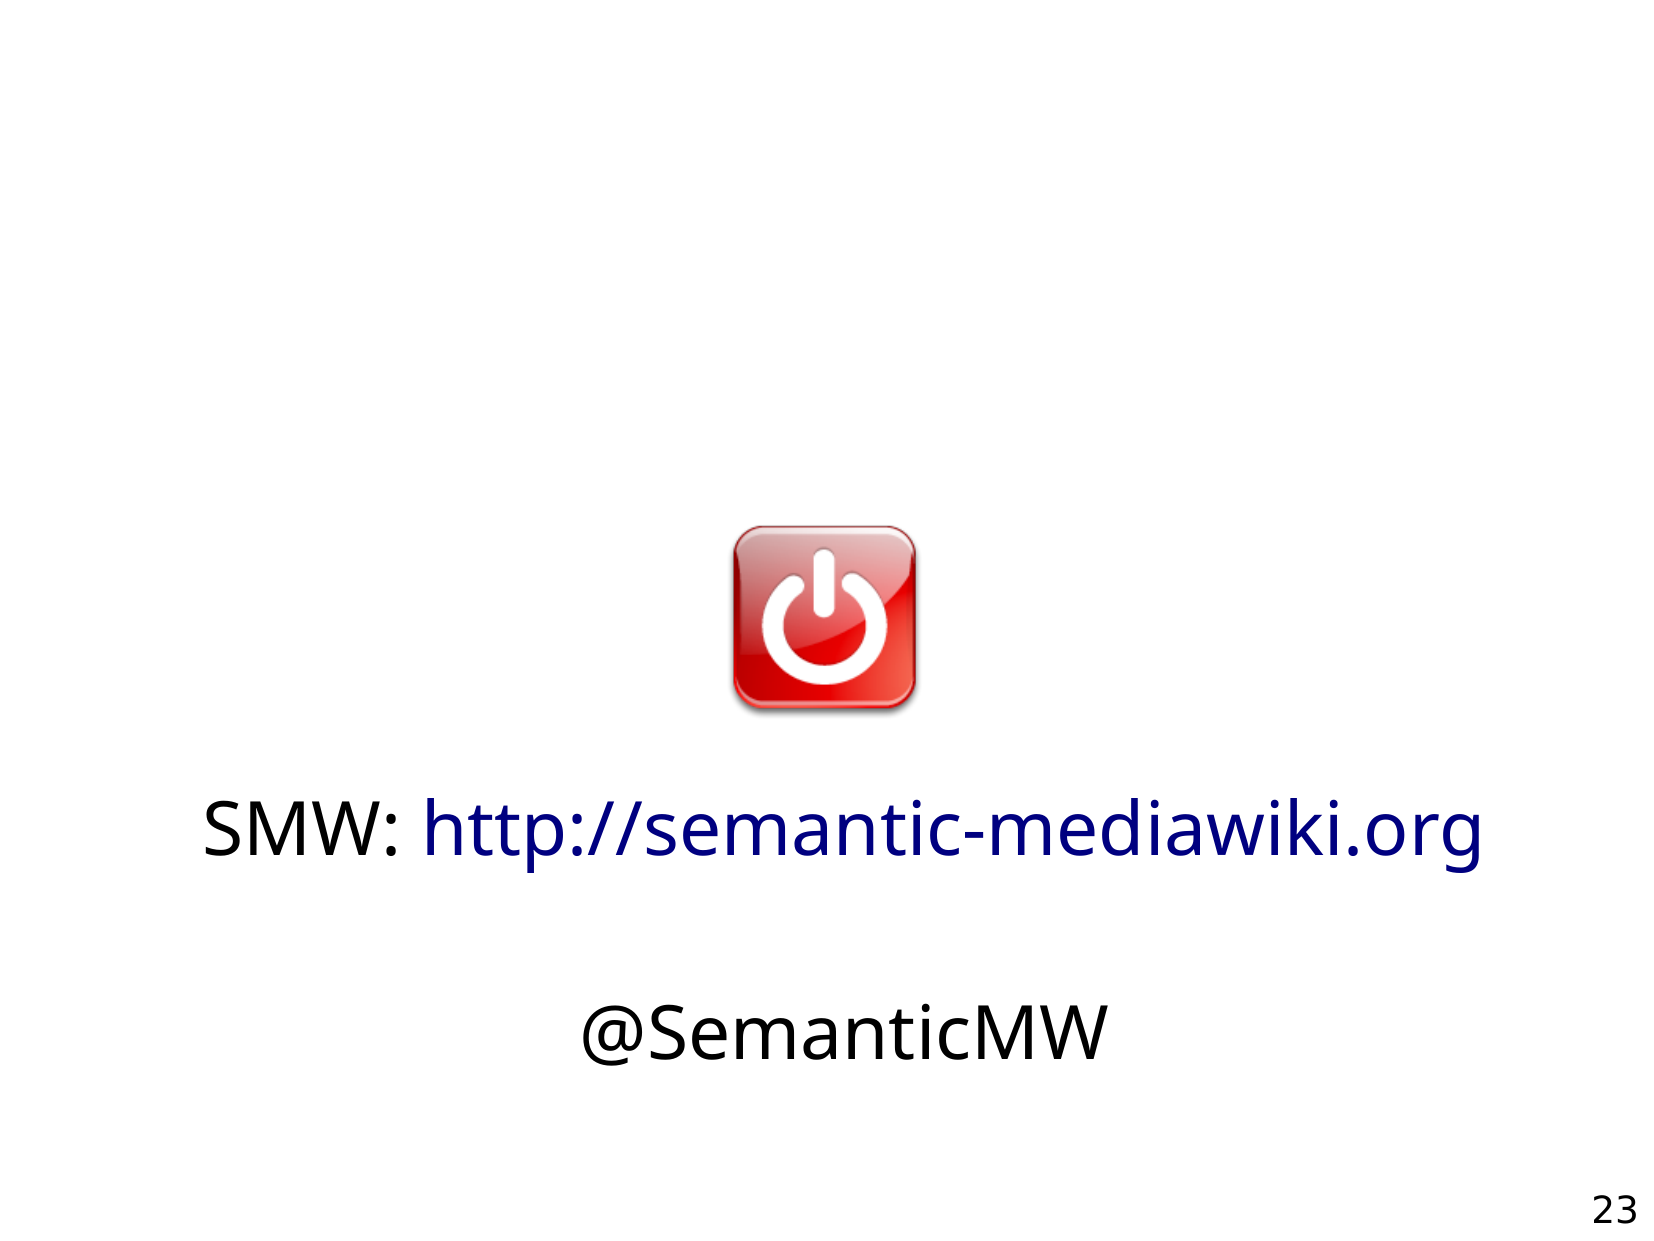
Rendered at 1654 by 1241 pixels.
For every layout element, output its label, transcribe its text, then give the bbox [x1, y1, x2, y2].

text_box SMW: http://semantic-mediawiki.org @SemanticMW [44, 767, 1610, 1045]
text_box 23 [1535, 1181, 1654, 1241]
picture [726, 520, 927, 721]
